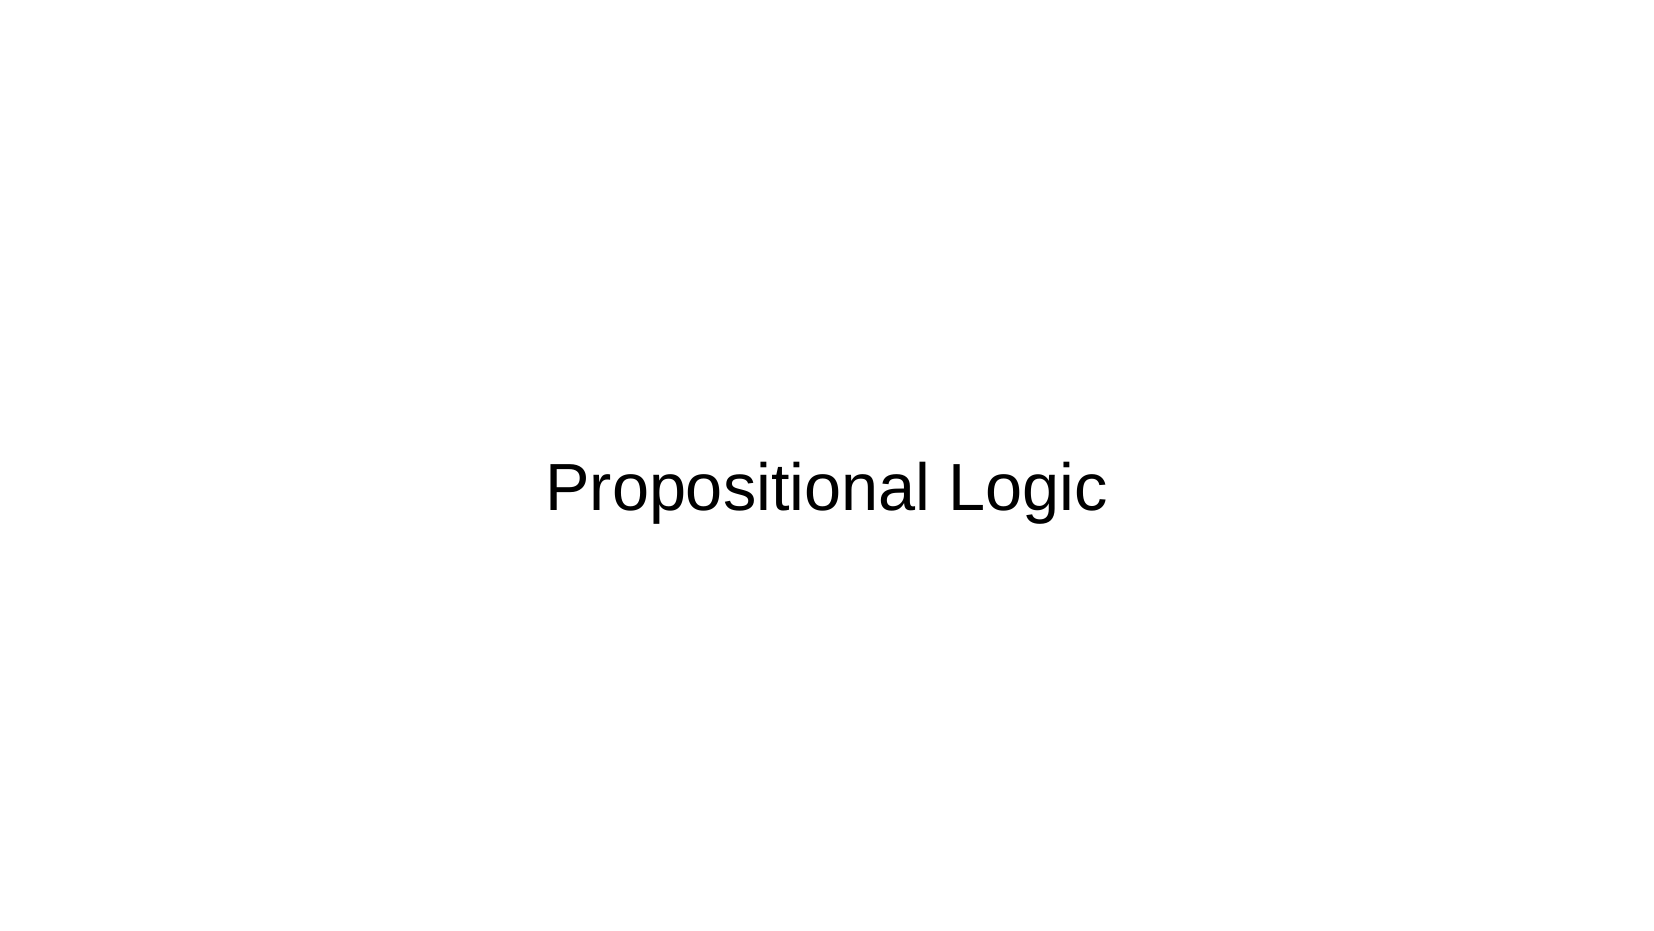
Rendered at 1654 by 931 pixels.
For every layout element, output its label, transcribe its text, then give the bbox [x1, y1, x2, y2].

subtitle Propositional Logic [82, 217, 1571, 758]
